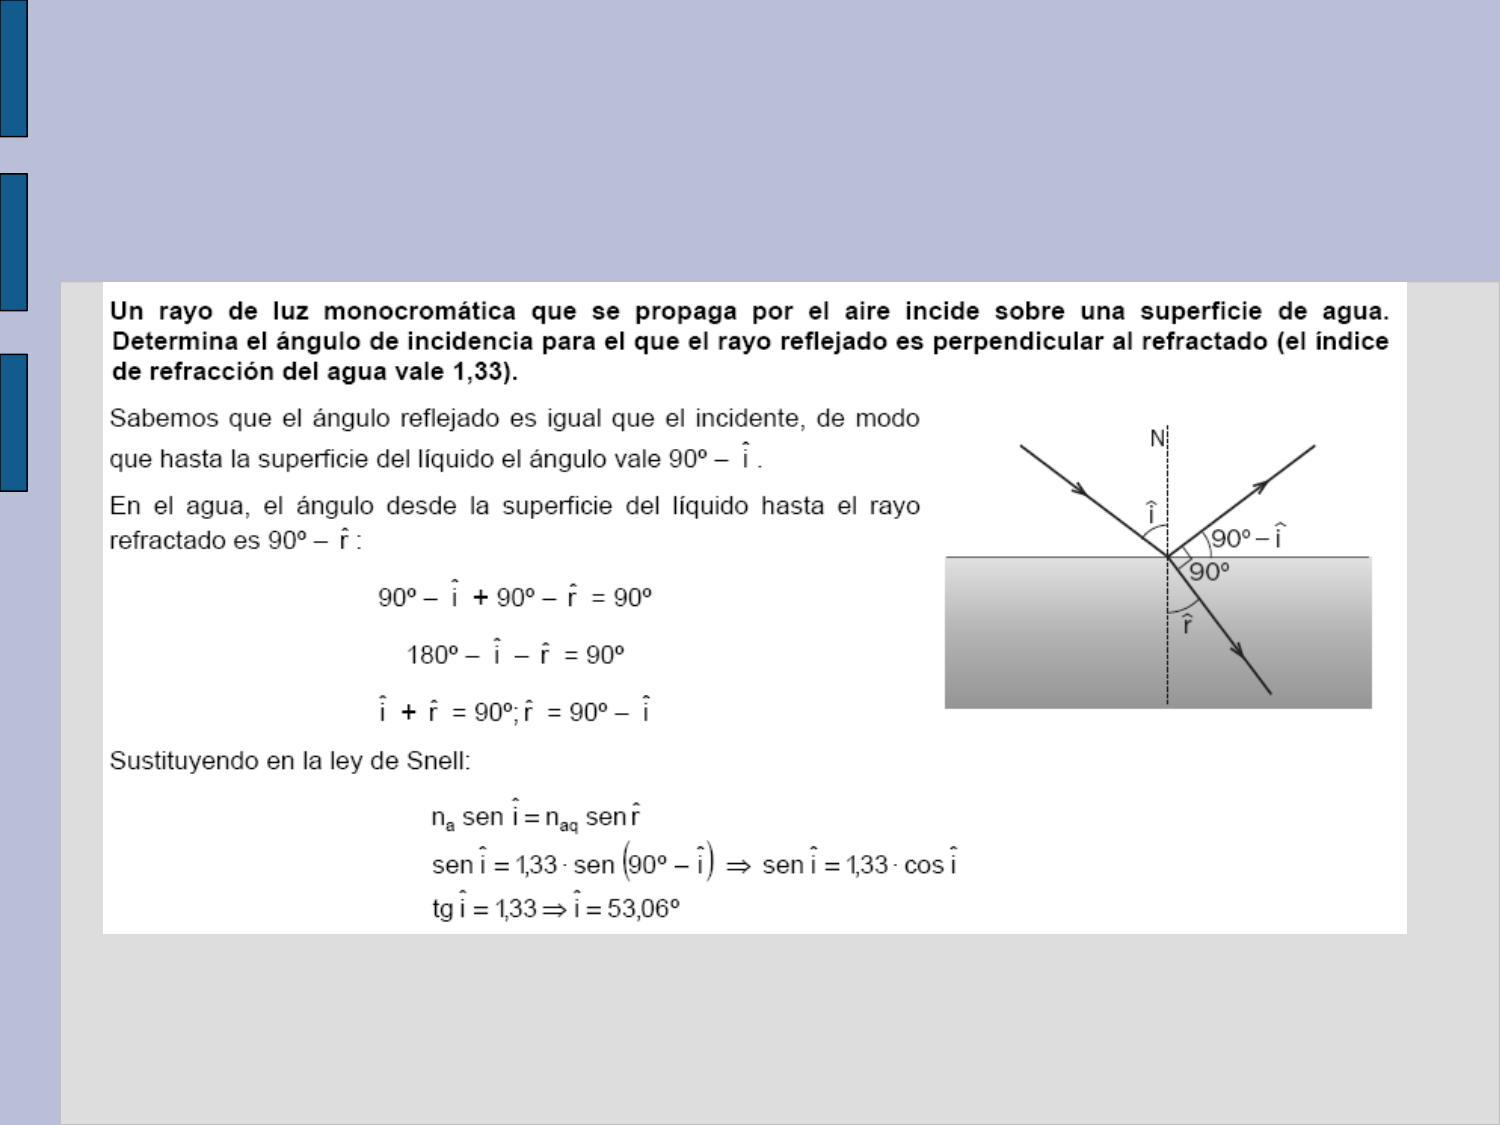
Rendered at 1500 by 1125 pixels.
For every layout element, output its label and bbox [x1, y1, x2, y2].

picture [103, 282, 1407, 934]
